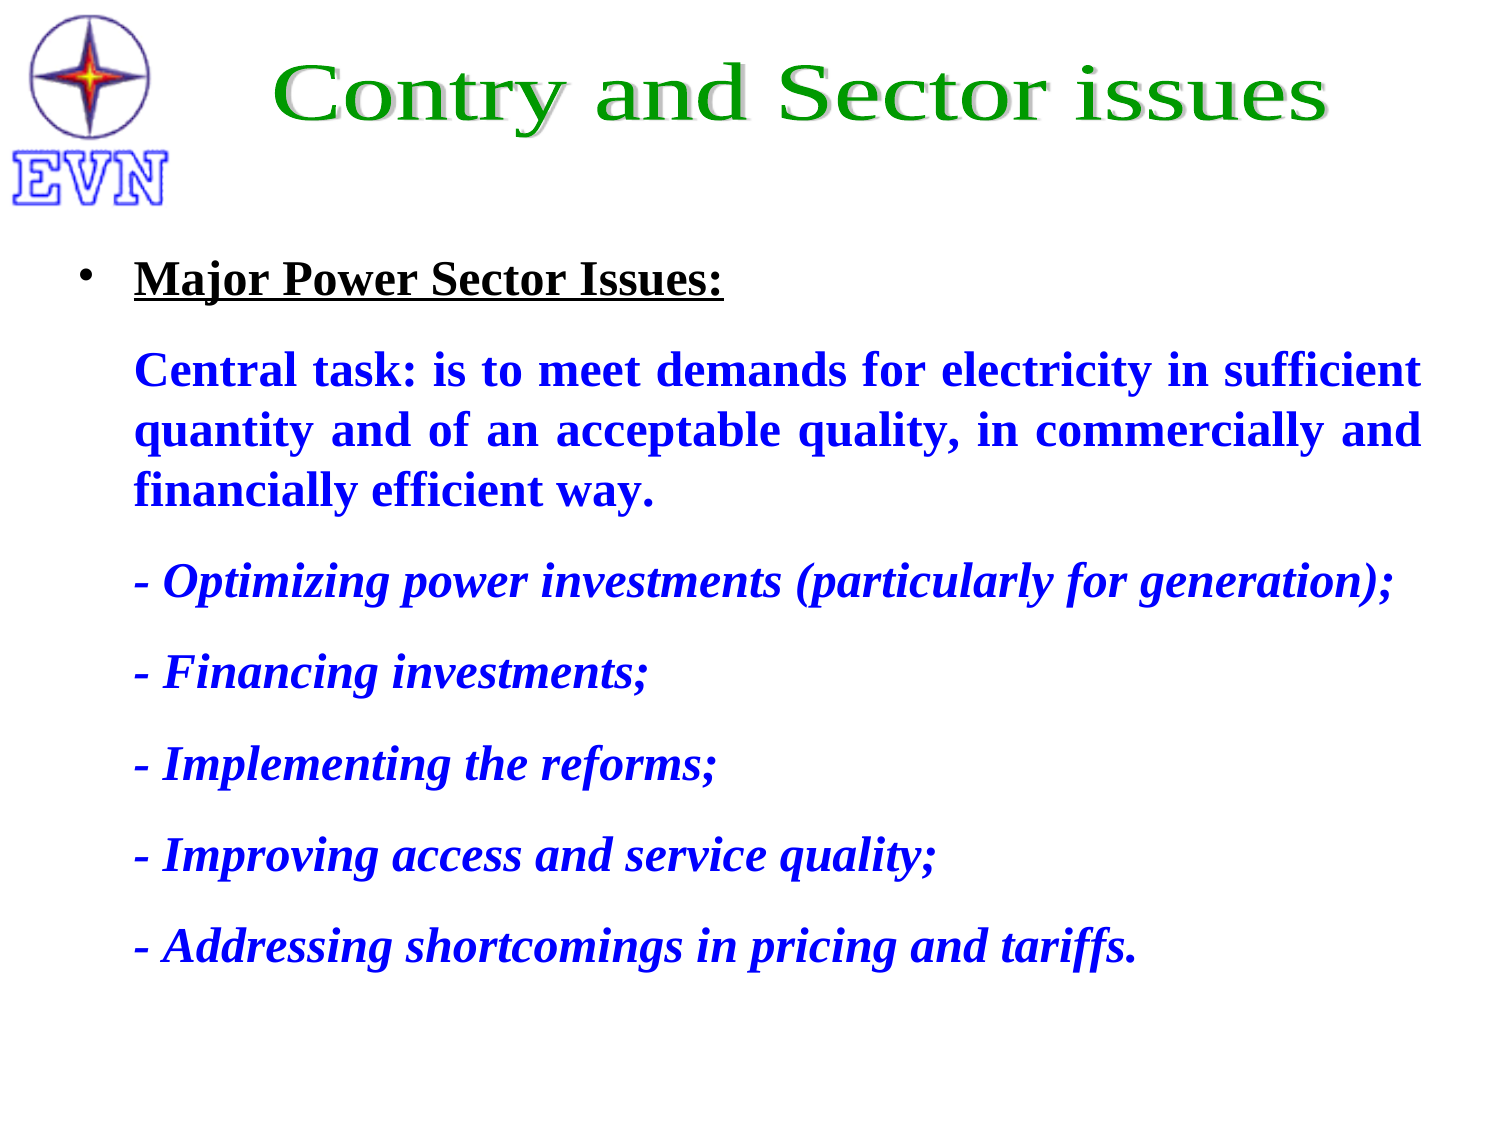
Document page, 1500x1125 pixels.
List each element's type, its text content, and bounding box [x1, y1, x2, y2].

text_box Contry and Sector issues [1291, 80, 1325, 121]
text_box Contry and Sector issues [781, 65, 828, 121]
text_box Contry and Sector issues [480, 80, 513, 120]
text_box Contry and Sector issues [514, 81, 567, 138]
picture [0, 0, 179, 223]
text_box Contry and Sector issues [885, 80, 926, 121]
text_box Contry and Sector issues [1243, 80, 1284, 121]
text_box Contry and Sector issues [1013, 80, 1047, 120]
text_box Contry and Sector issues [1187, 81, 1238, 121]
text_box Contry and Sector issues [643, 80, 693, 120]
text_box Contry and Sector issues [597, 80, 640, 121]
text_box Contry and Sector issues [962, 80, 1008, 121]
text_box Contry and Sector issues [449, 73, 478, 121]
text_box Contry and Sector issues [698, 62, 747, 121]
text_box Contry and Sector issues [929, 73, 958, 121]
text_box Contry and Sector issues [837, 80, 878, 121]
text_box Contry and Sector issues [345, 80, 392, 121]
text_box Contry and Sector issues [1075, 81, 1102, 120]
text_box Contry and Sector issues [274, 65, 336, 121]
text_box Contry and Sector issues [1149, 80, 1183, 121]
text_box Contry and Sector issues [1107, 80, 1141, 121]
text_box Major Power Sector Issues: Central task: is to meet demands for electricity in sufficient quantity and of an acceptable quality, in commercially and financially efficient way. - Optimizing power investments (particularly for generation); - Financing investments; - Implementing the reforms; - Improving access and service quality; - Addressing shortcomings in pricing and tariffs. [62, 237, 1438, 981]
text_box Contry and Sector issues [397, 80, 447, 120]
